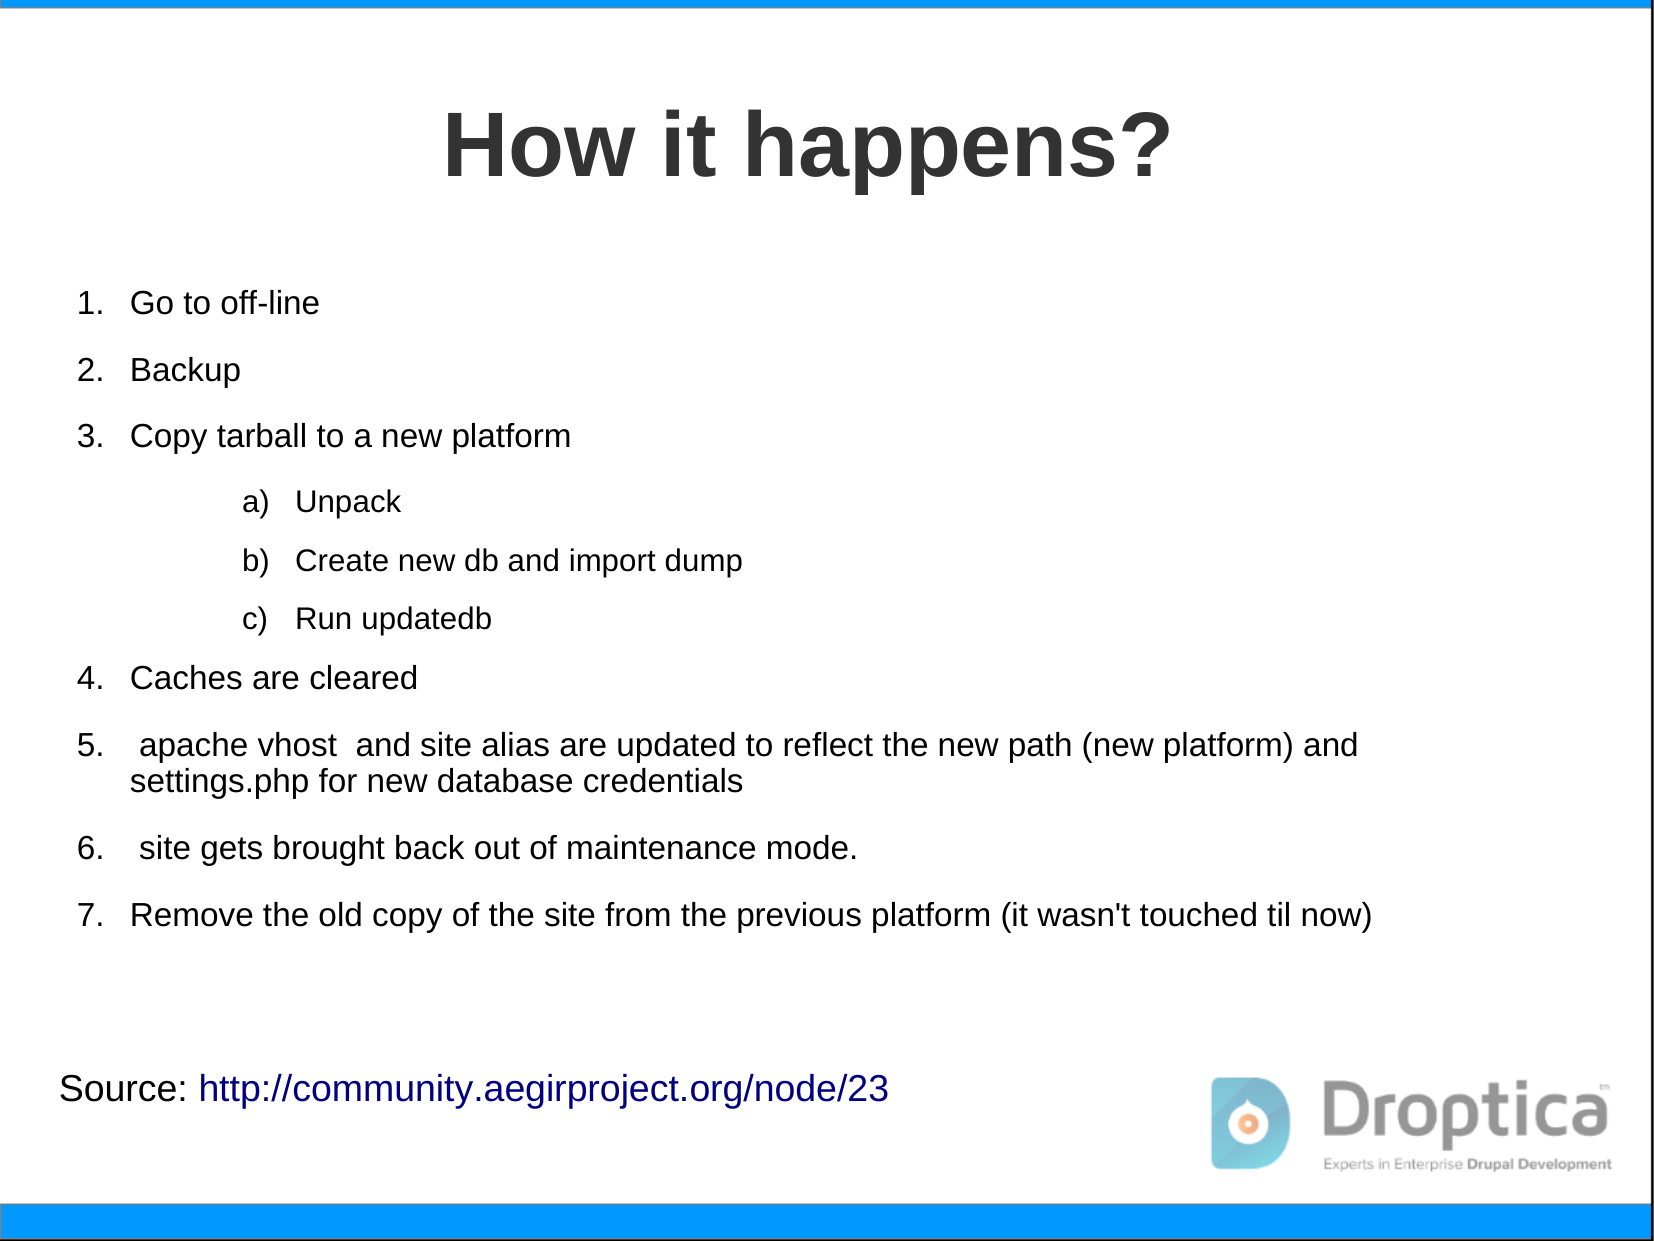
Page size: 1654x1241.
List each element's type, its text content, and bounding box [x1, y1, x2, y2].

picture [0, 0, 1654, 1241]
title How it happens? [129, 40, 1489, 249]
list Go to off-line Backup Copy tarball to a new platform Unpack Create new db and import dump Run updatedb Caches are cleared apache vhost and site alias are updated to reflect the new path (new platform) and settings.php for new database credentials site gets brought back out of maintenance mode. Remove the old copy of the site from the previous platform (it wasn't touched til now) Source: http://community.aegirproject.org/node/23 [59, 284, 1515, 1241]
